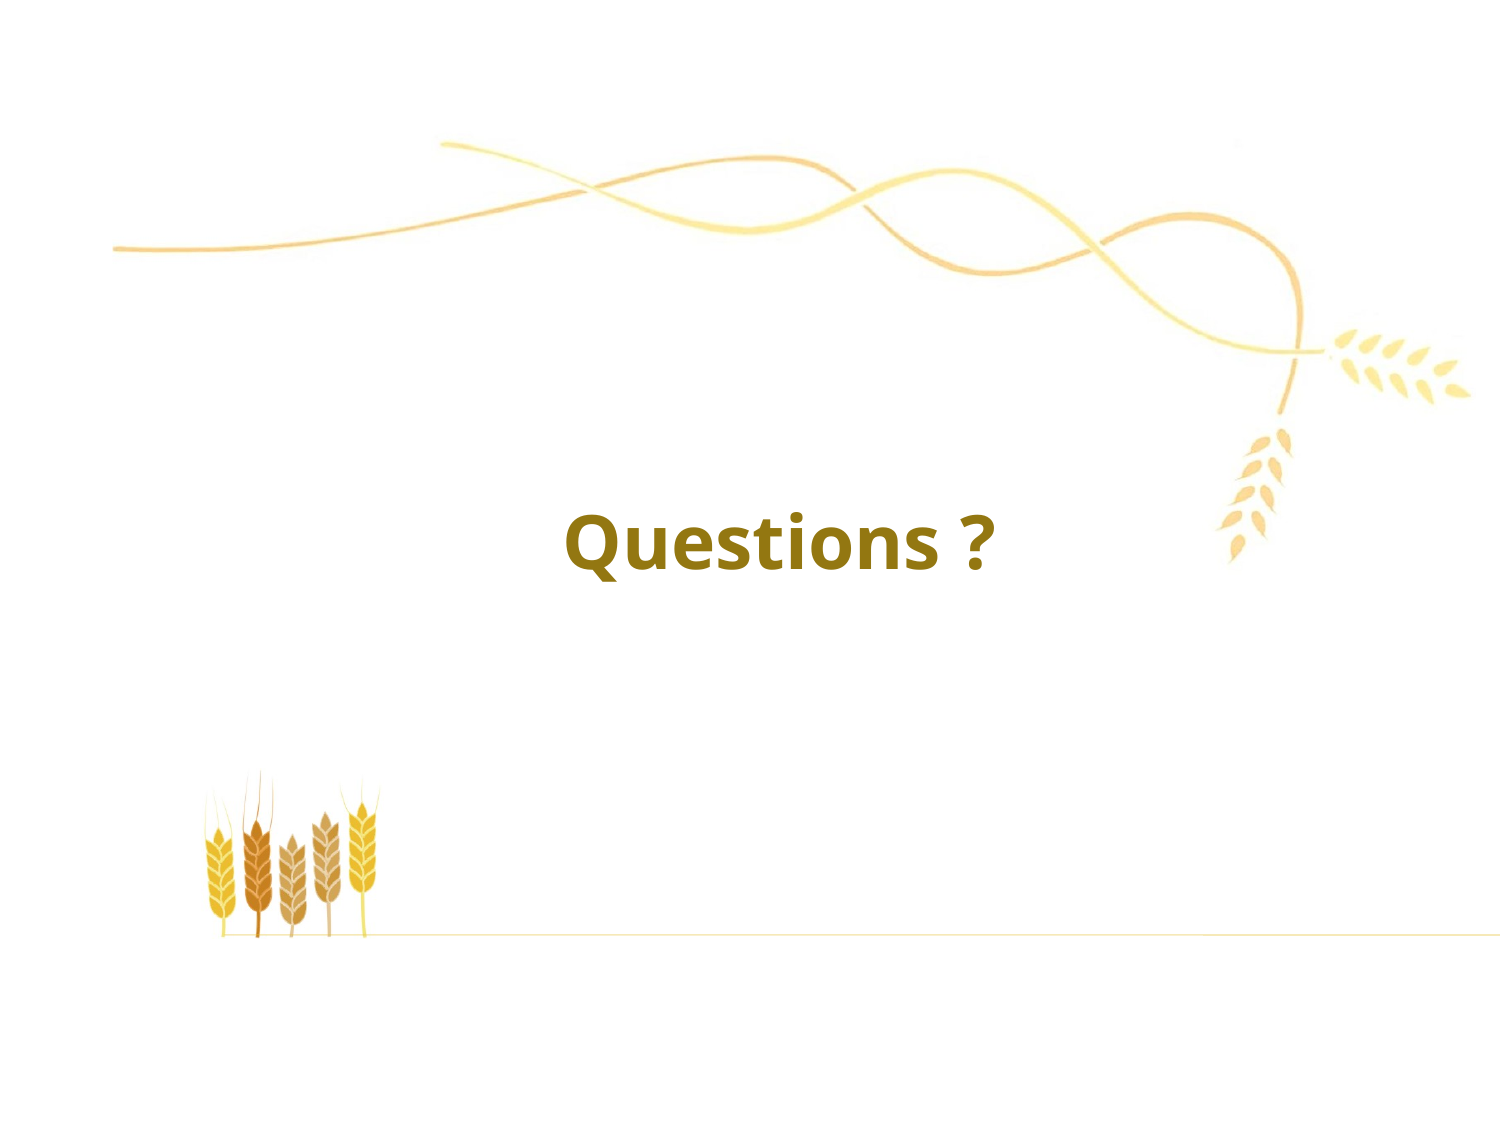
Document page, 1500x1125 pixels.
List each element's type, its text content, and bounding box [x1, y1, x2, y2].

text_box Questions ? [76, 397, 1483, 791]
picture [114, 106, 1476, 397]
picture [201, 791, 384, 939]
